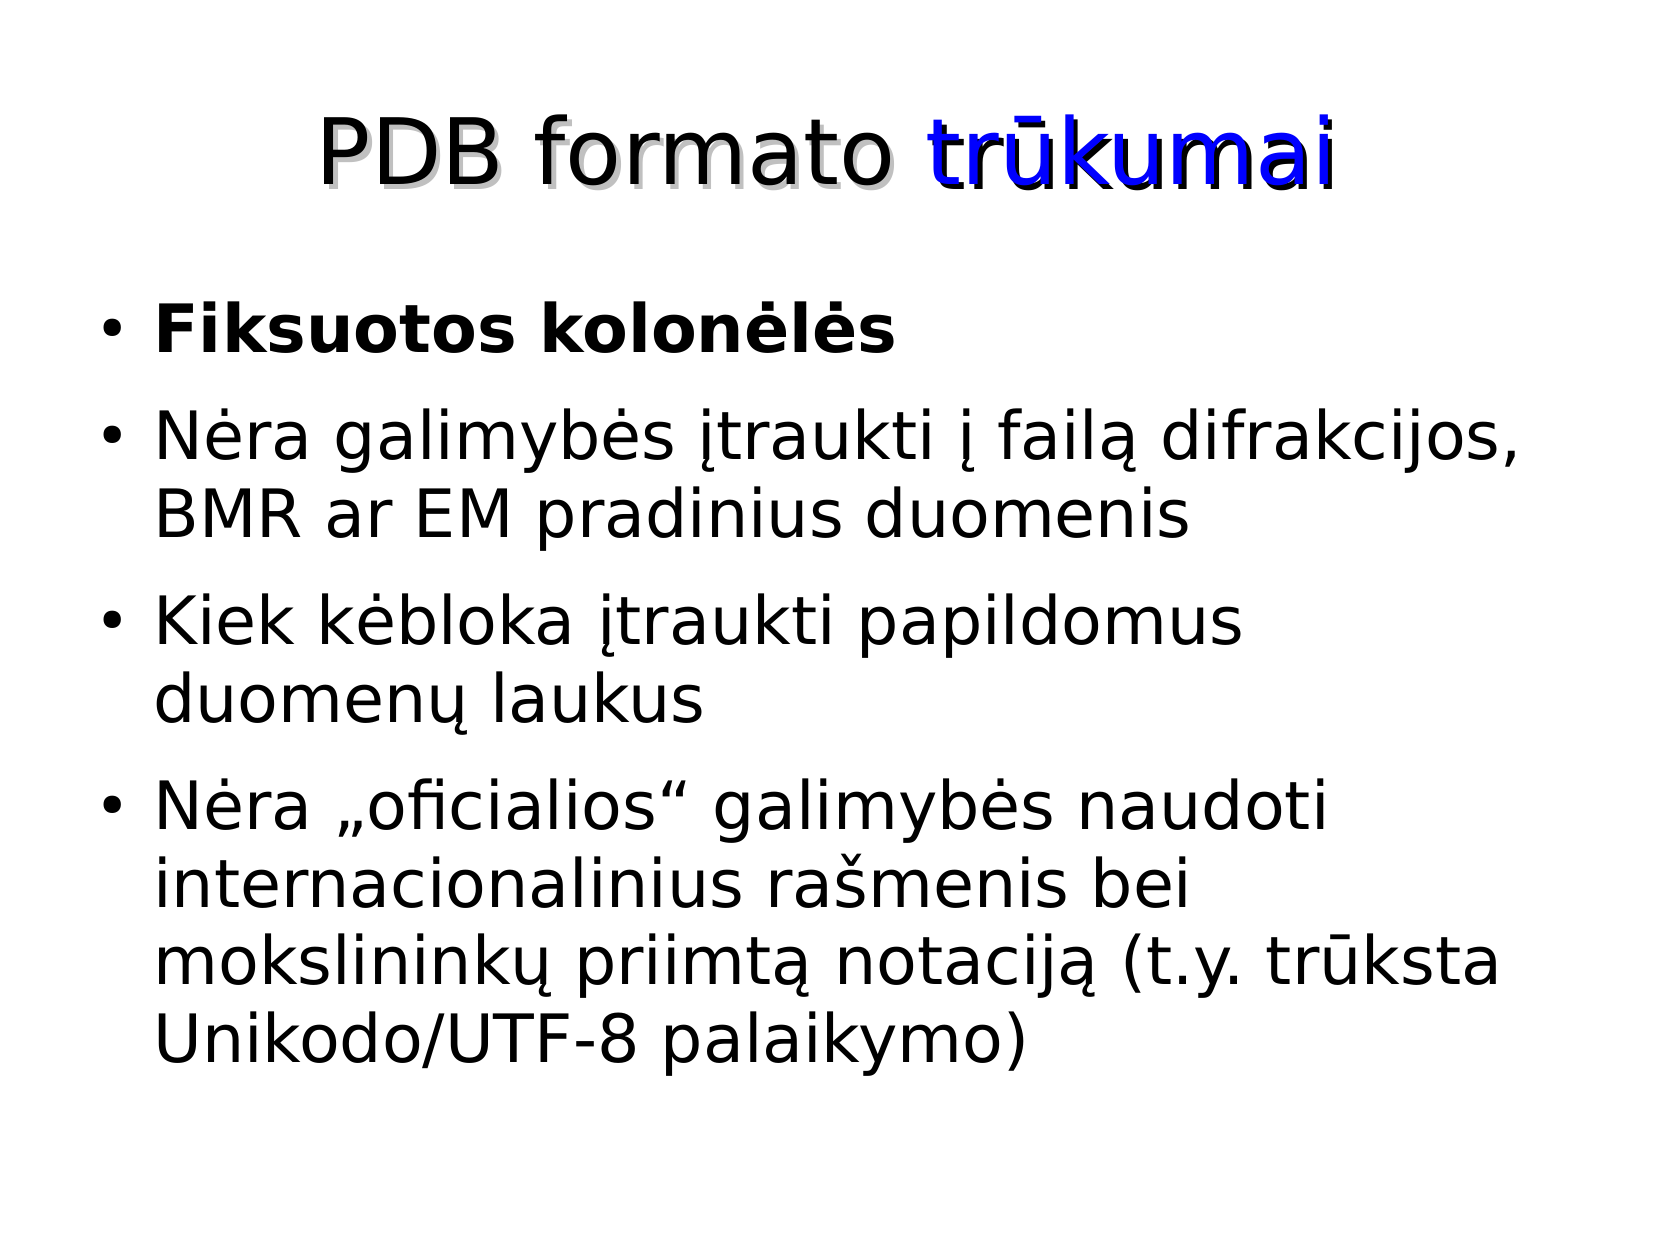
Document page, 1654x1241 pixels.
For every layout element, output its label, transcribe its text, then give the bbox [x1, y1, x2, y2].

title PDB formato trūkumai [82, 56, 1571, 250]
list Fiksuotos kolonėlės Nėra galimybės įtraukti į failą difrakcijos, BMR ar EM pradinius duomenis Kiek kėbloka įtraukti papildomus duomenų laukus Nėra „oficialios“ galimybės naudoti internacionalinius rašmenis bei mokslininkų priimtą notaciją (t.y. trūksta Unikodo/UTF-8 palaikymo) [82, 290, 1571, 1094]
